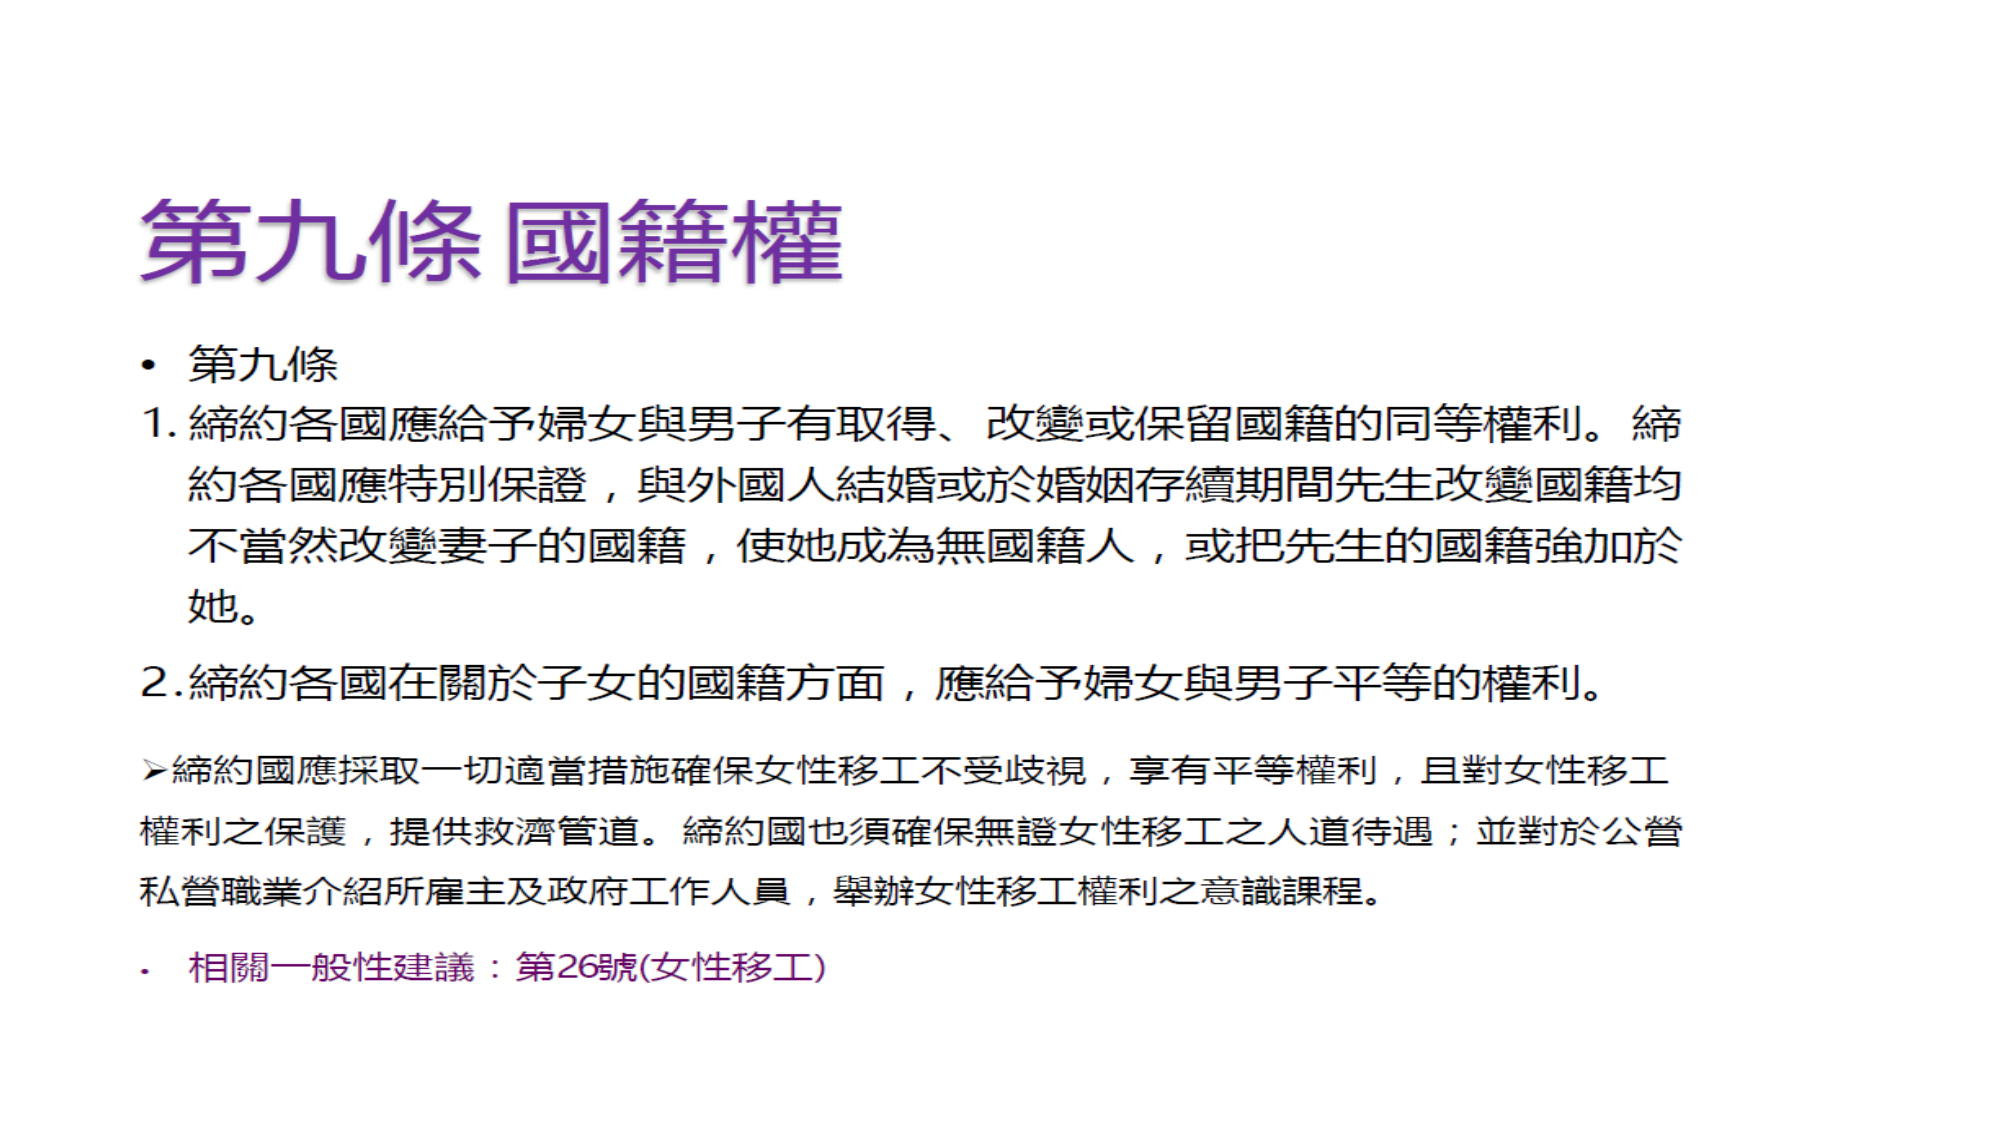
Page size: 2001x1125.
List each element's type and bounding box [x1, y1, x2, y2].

picture [115, 174, 1724, 1014]
